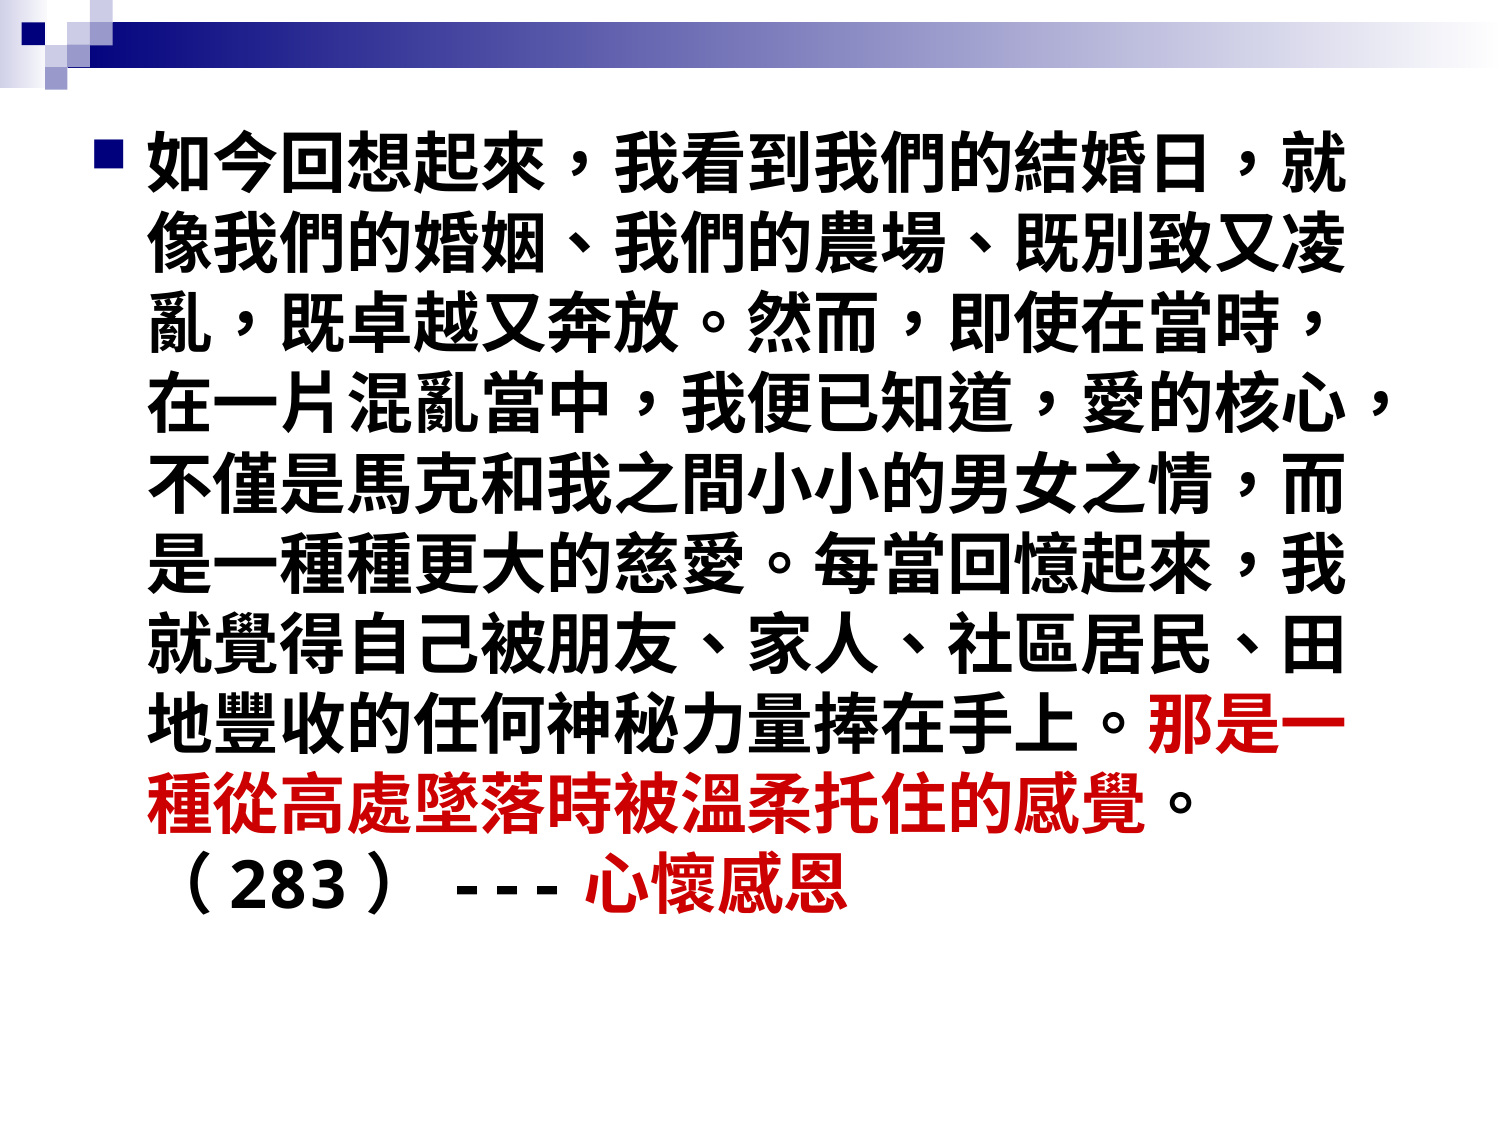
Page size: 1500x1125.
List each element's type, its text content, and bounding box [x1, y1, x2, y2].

list 如今回想起來，我看到我們的結婚日，就像我們的婚姻、我們的農場、既別致又凌亂，既卓越又奔放。然而，即使在當時，在一片混亂當中，我便已知道，愛的核心，不僅是馬克和我之間小小的男女之情，而是一種種更大的慈愛。每當回憶起來，我就覺得自己被朋友、家人、社區居民、田地豐收的任何神秘力量捧在手上。那是一種從高處墜落時被溫柔托住的感覺。（283）---心懷感恩 [75, 113, 1426, 1035]
